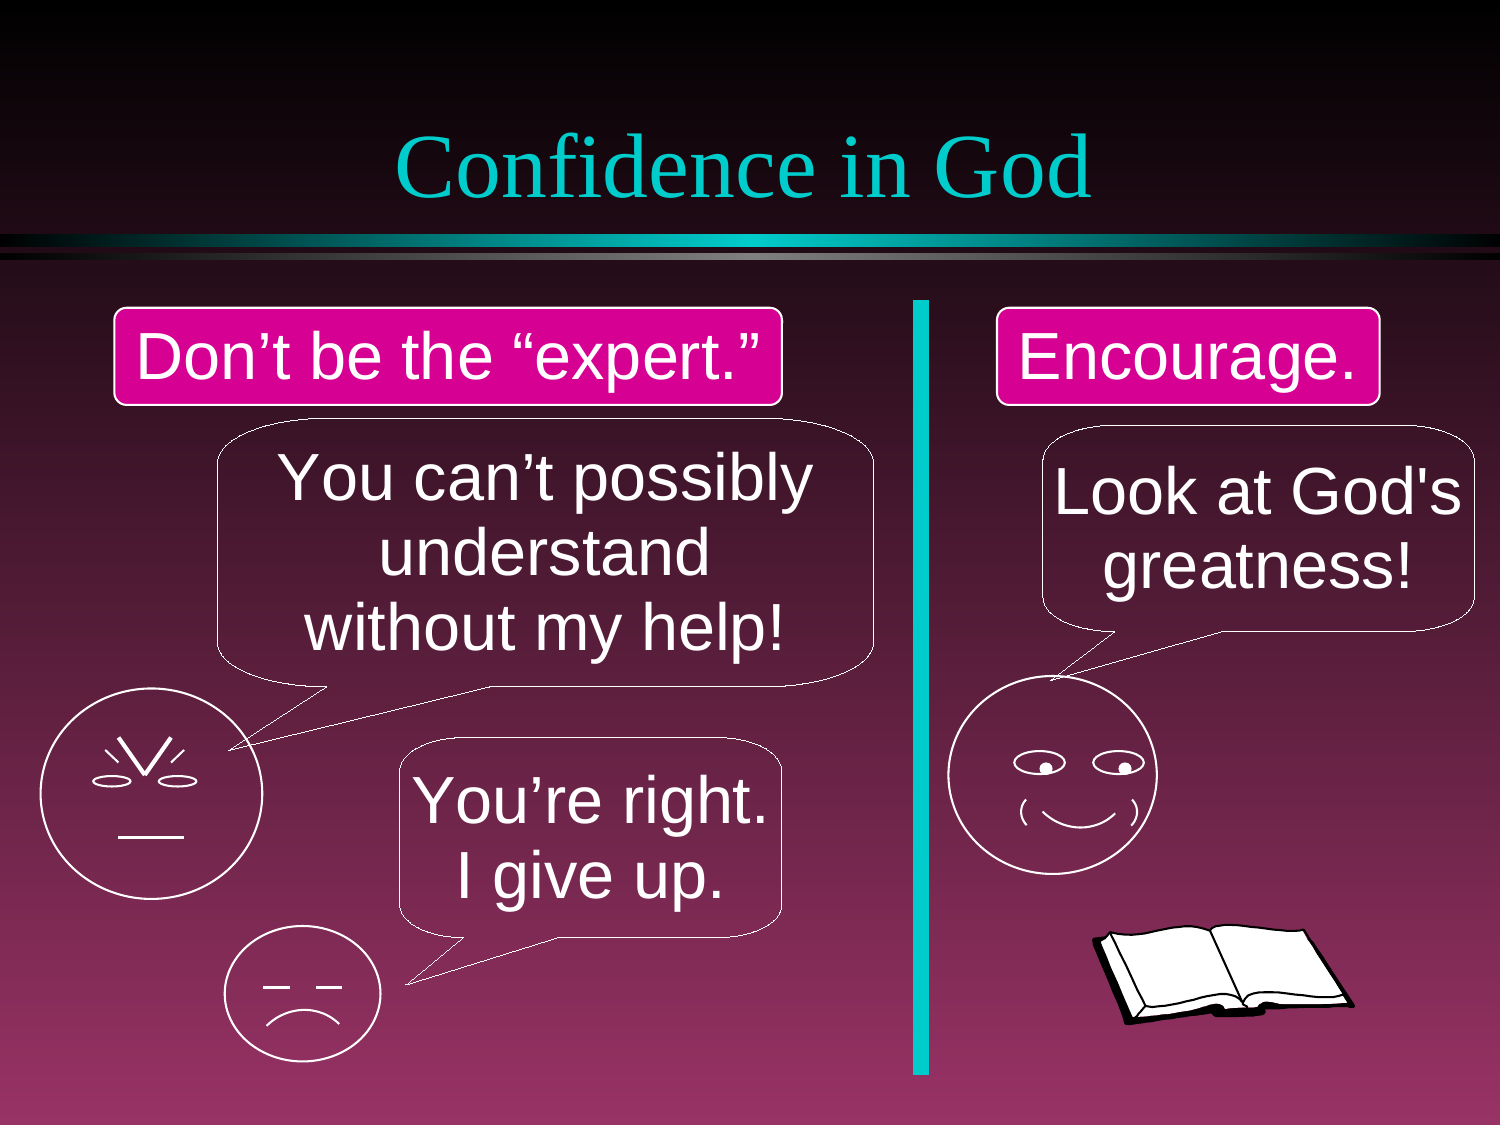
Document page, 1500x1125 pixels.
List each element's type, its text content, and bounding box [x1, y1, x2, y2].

text_box [1212, 926, 1347, 1008]
text_box [1102, 936, 1143, 1016]
text_box [1113, 928, 1237, 1005]
text_box Look at God's greatness! [1042, 425, 1475, 681]
text_box [1040, 763, 1052, 774]
text_box You’re right. I give up. [399, 737, 782, 985]
title Confidence in God [99, 37, 1388, 225]
text_box [1119, 763, 1131, 774]
text_box [1092, 936, 1356, 1026]
text_box [1139, 996, 1245, 1017]
text_box You can’t possibly understand without my help! [217, 418, 874, 751]
text_box Encourage. [996, 307, 1380, 405]
text_box Don’t be the “expert.” [114, 307, 782, 405]
